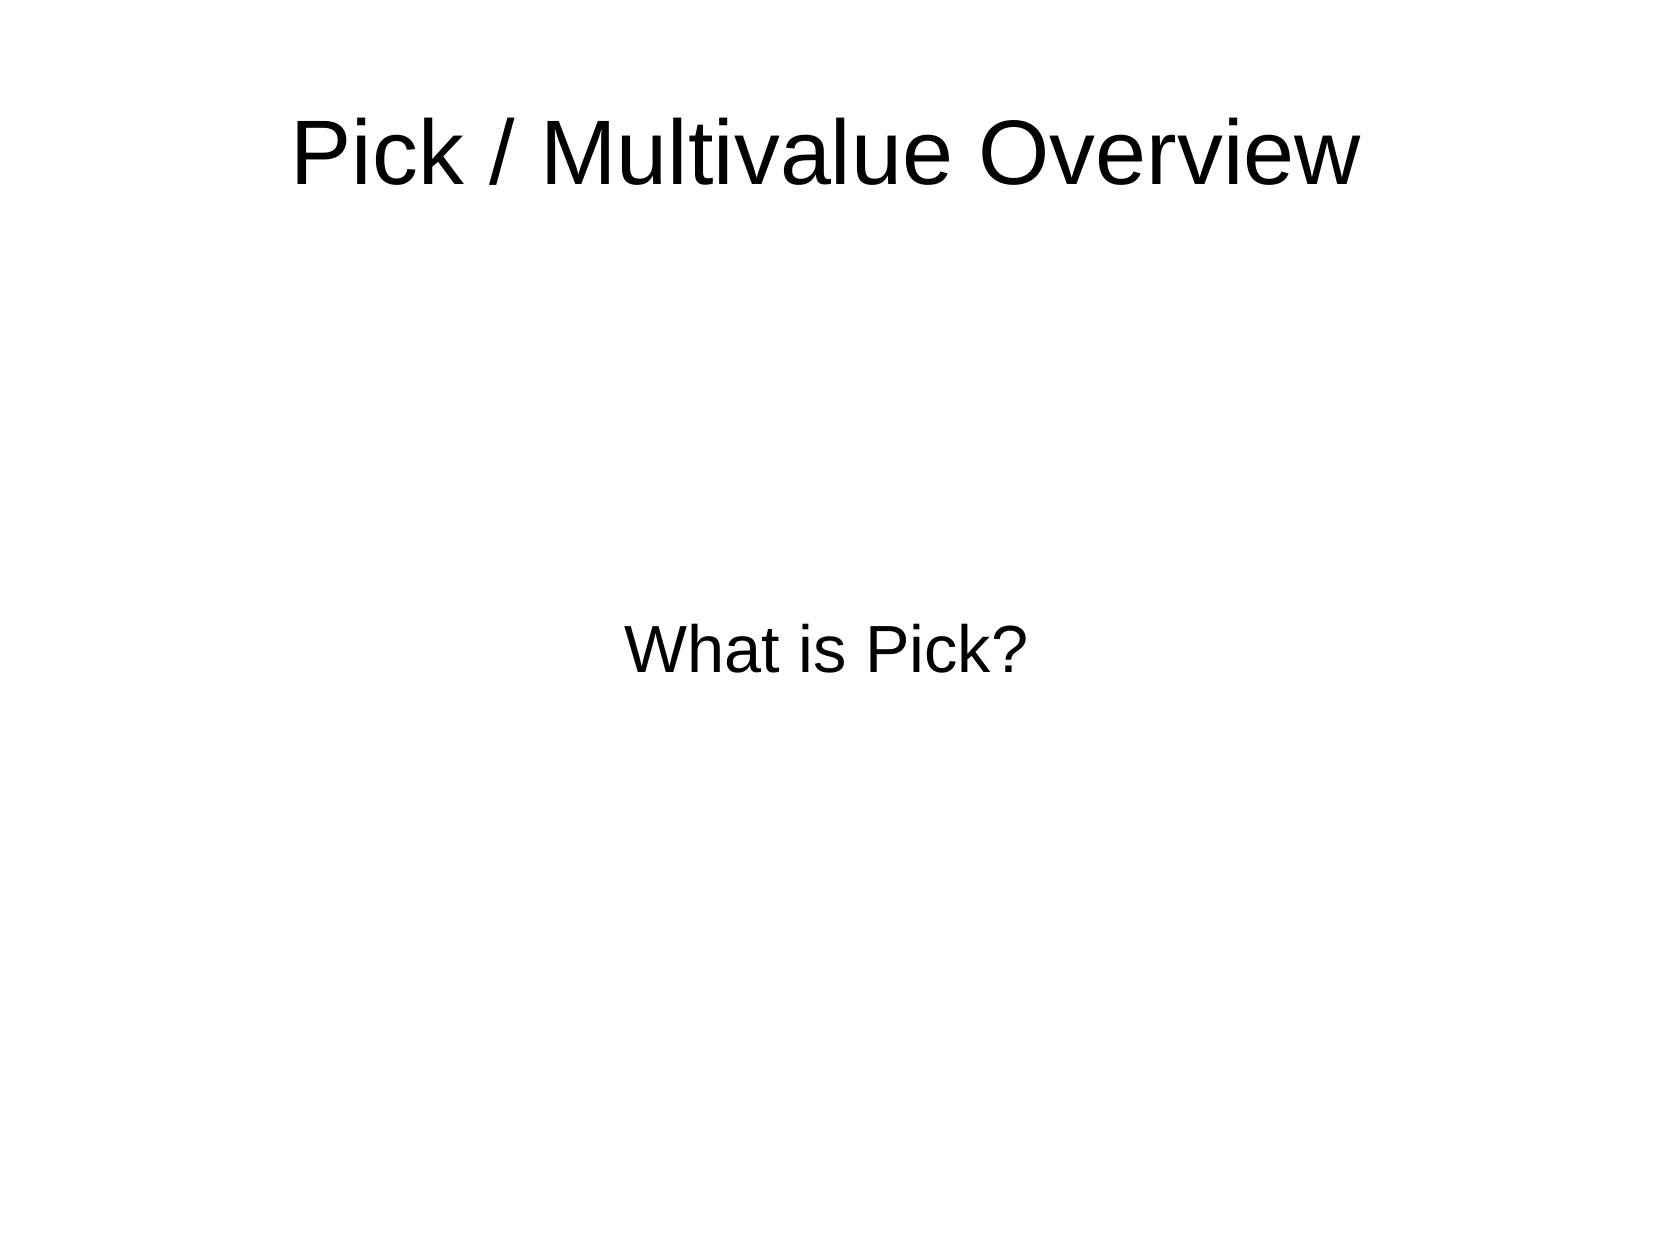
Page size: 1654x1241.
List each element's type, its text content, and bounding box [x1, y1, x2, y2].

subtitle What is Pick? [82, 290, 1571, 1010]
title Pick / Multivalue Overview [82, 49, 1571, 257]
